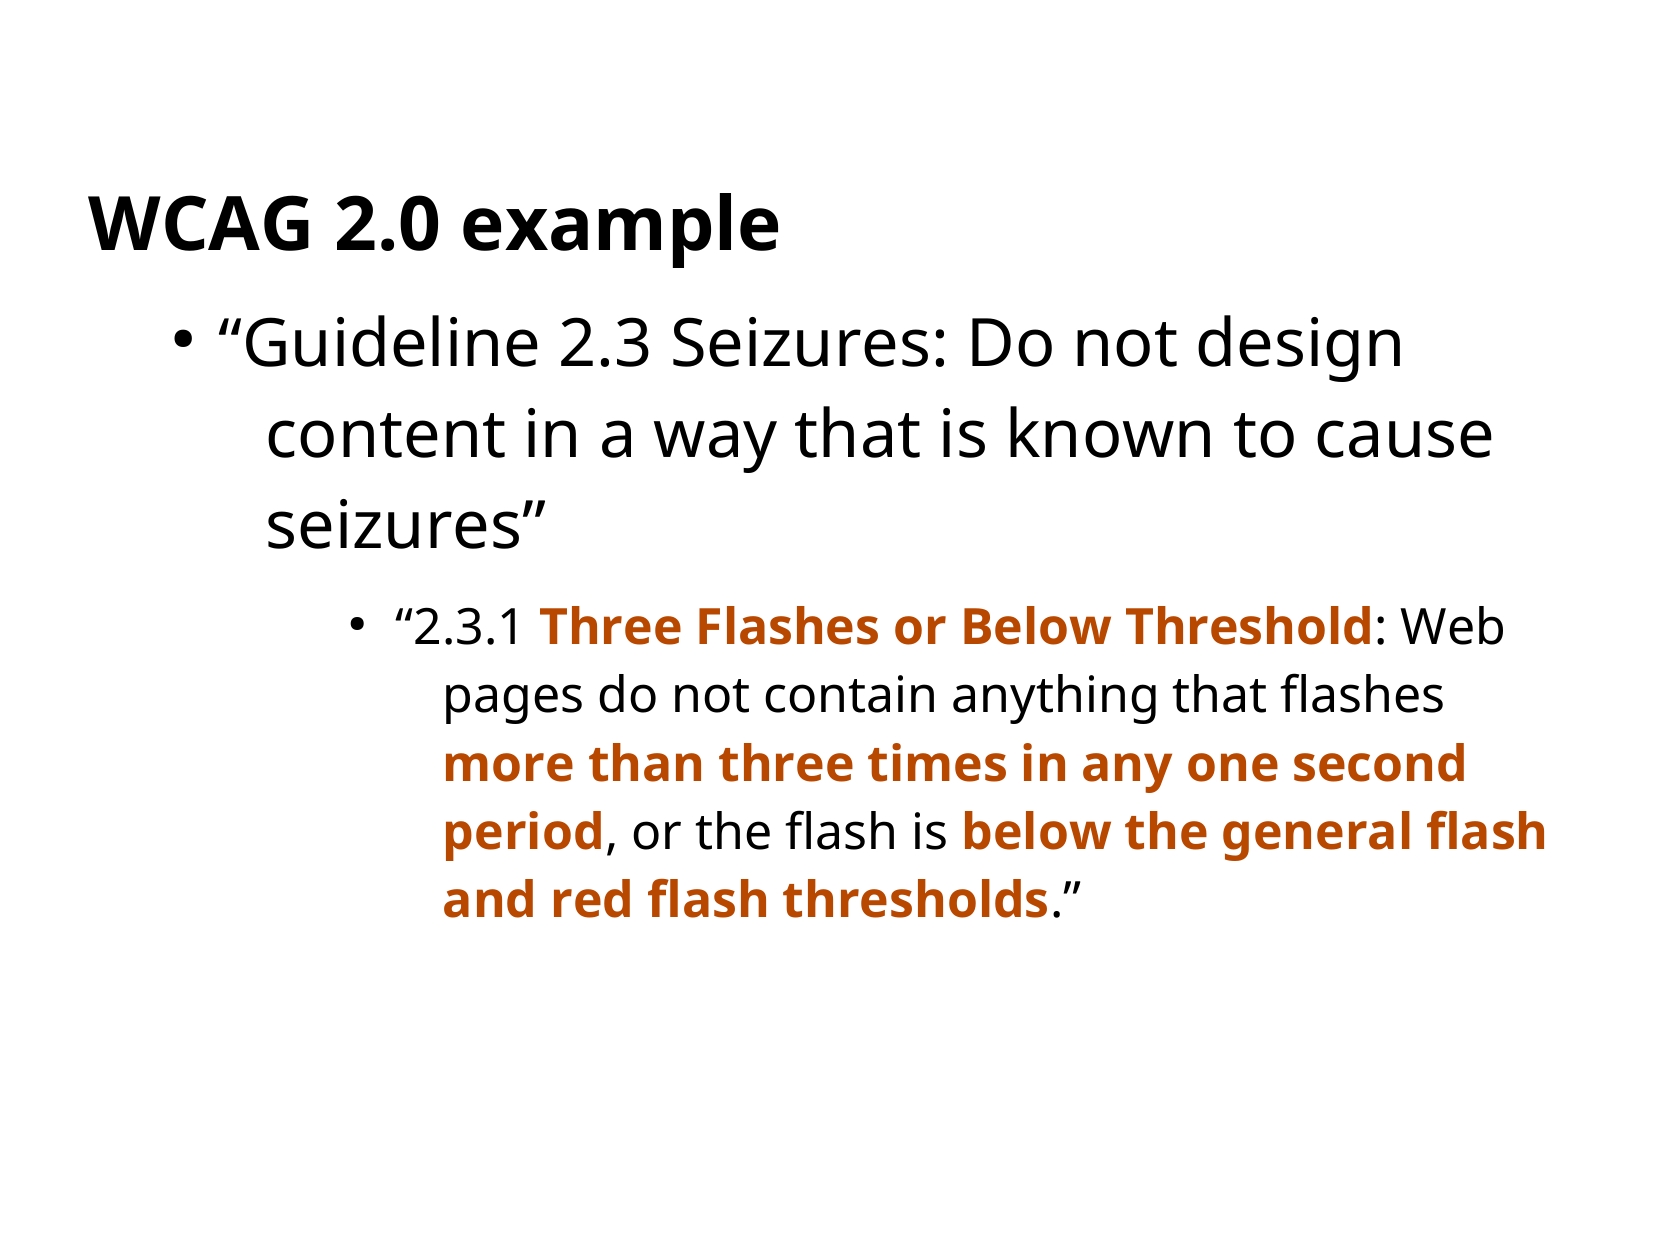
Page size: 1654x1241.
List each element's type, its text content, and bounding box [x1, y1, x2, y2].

title WCAG 2.0 example [88, 176, 1565, 267]
list “Guideline 2.3 Seizures: Do not design content in a way that is known to cause seizures” “2.3.1 Three Flashes or Below Threshold: Web pages do not contain anything that flashes more than three times in any one second period, or the flash is below the general flash and red flash thresholds.” [88, 295, 1565, 1137]
